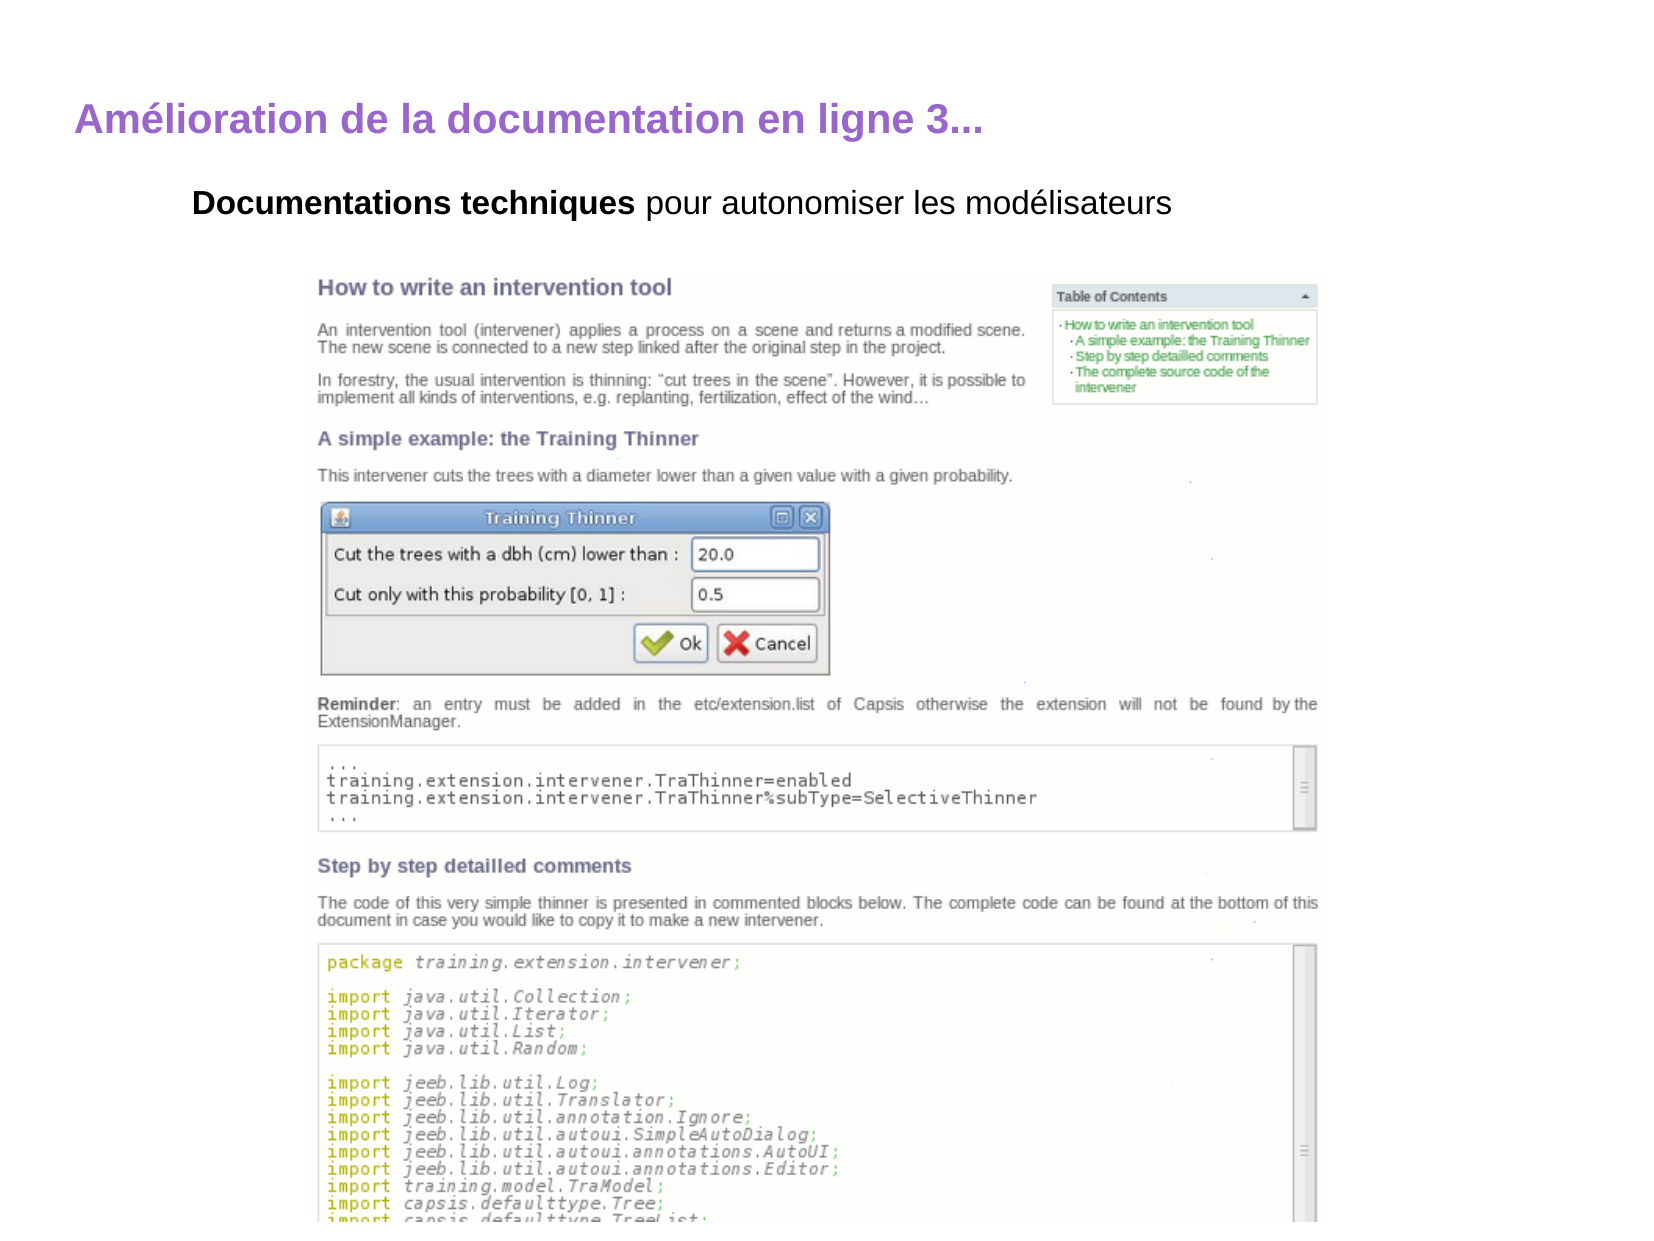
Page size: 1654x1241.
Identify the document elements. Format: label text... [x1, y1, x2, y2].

picture [310, 272, 1329, 1222]
text_box Amélioration de la documentation en ligne 3... [59, 88, 1388, 158]
text_box Documentations techniques pour autonomiser les modélisateurs [177, 177, 1506, 318]
